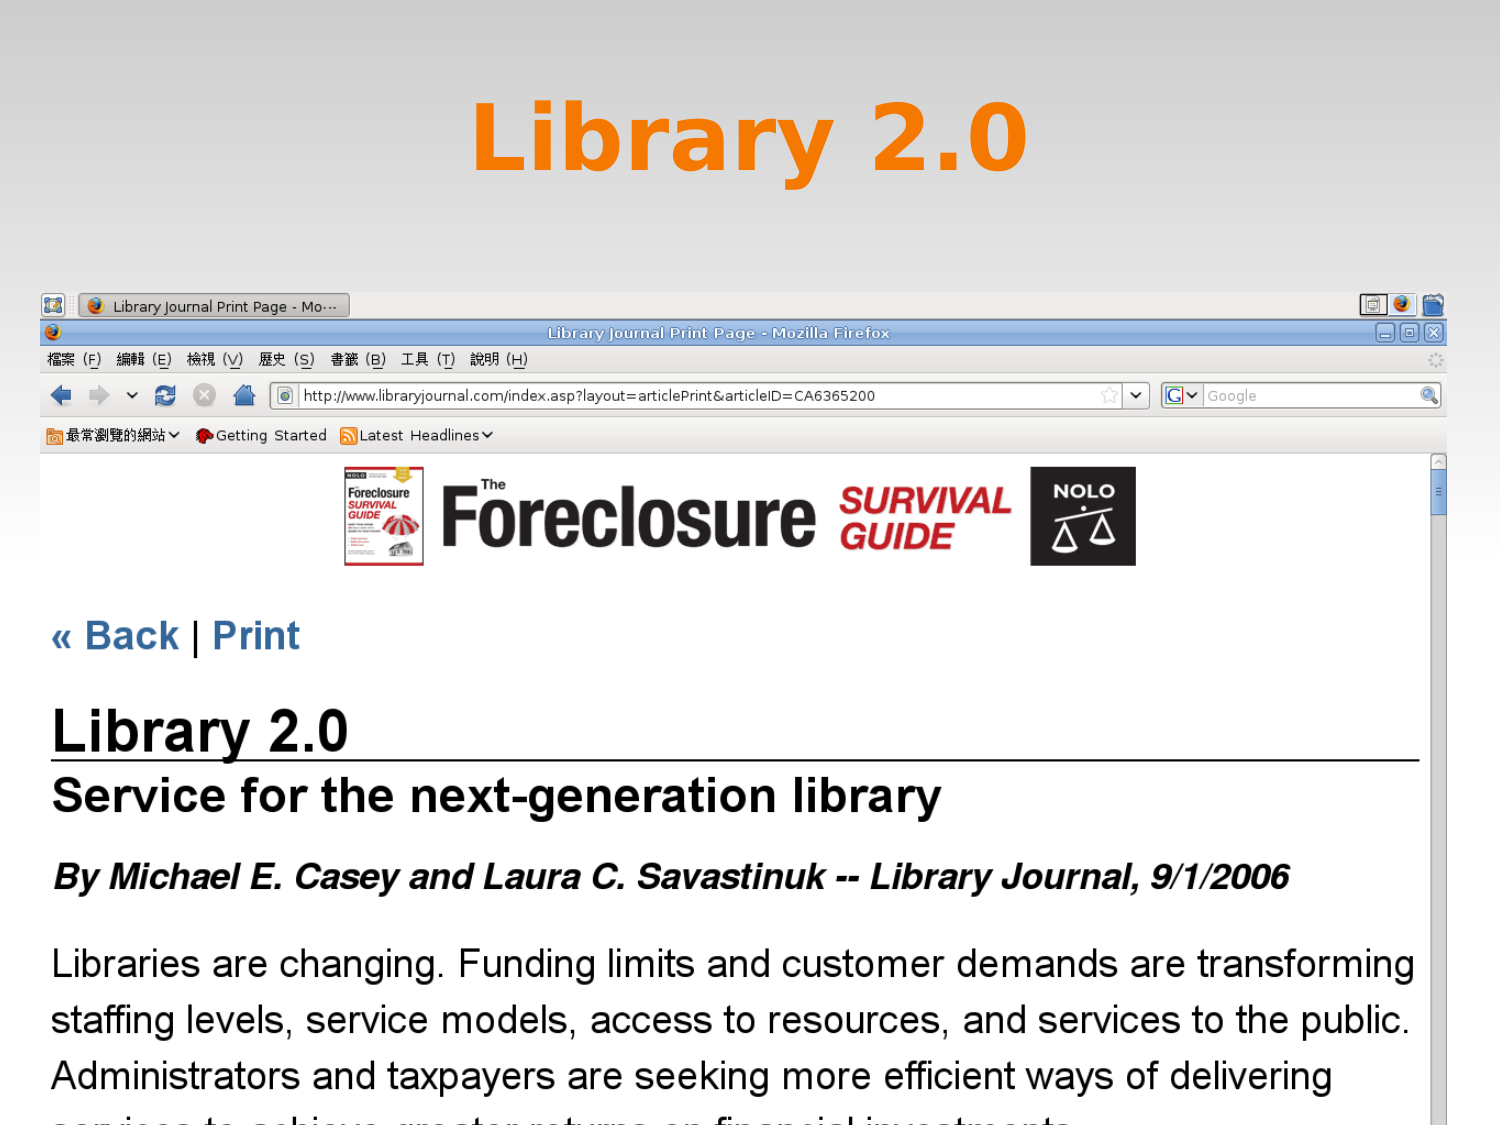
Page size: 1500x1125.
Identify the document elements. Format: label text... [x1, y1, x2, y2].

title Library 2.0 [75, 44, 1425, 233]
picture [40, 292, 1447, 1125]
